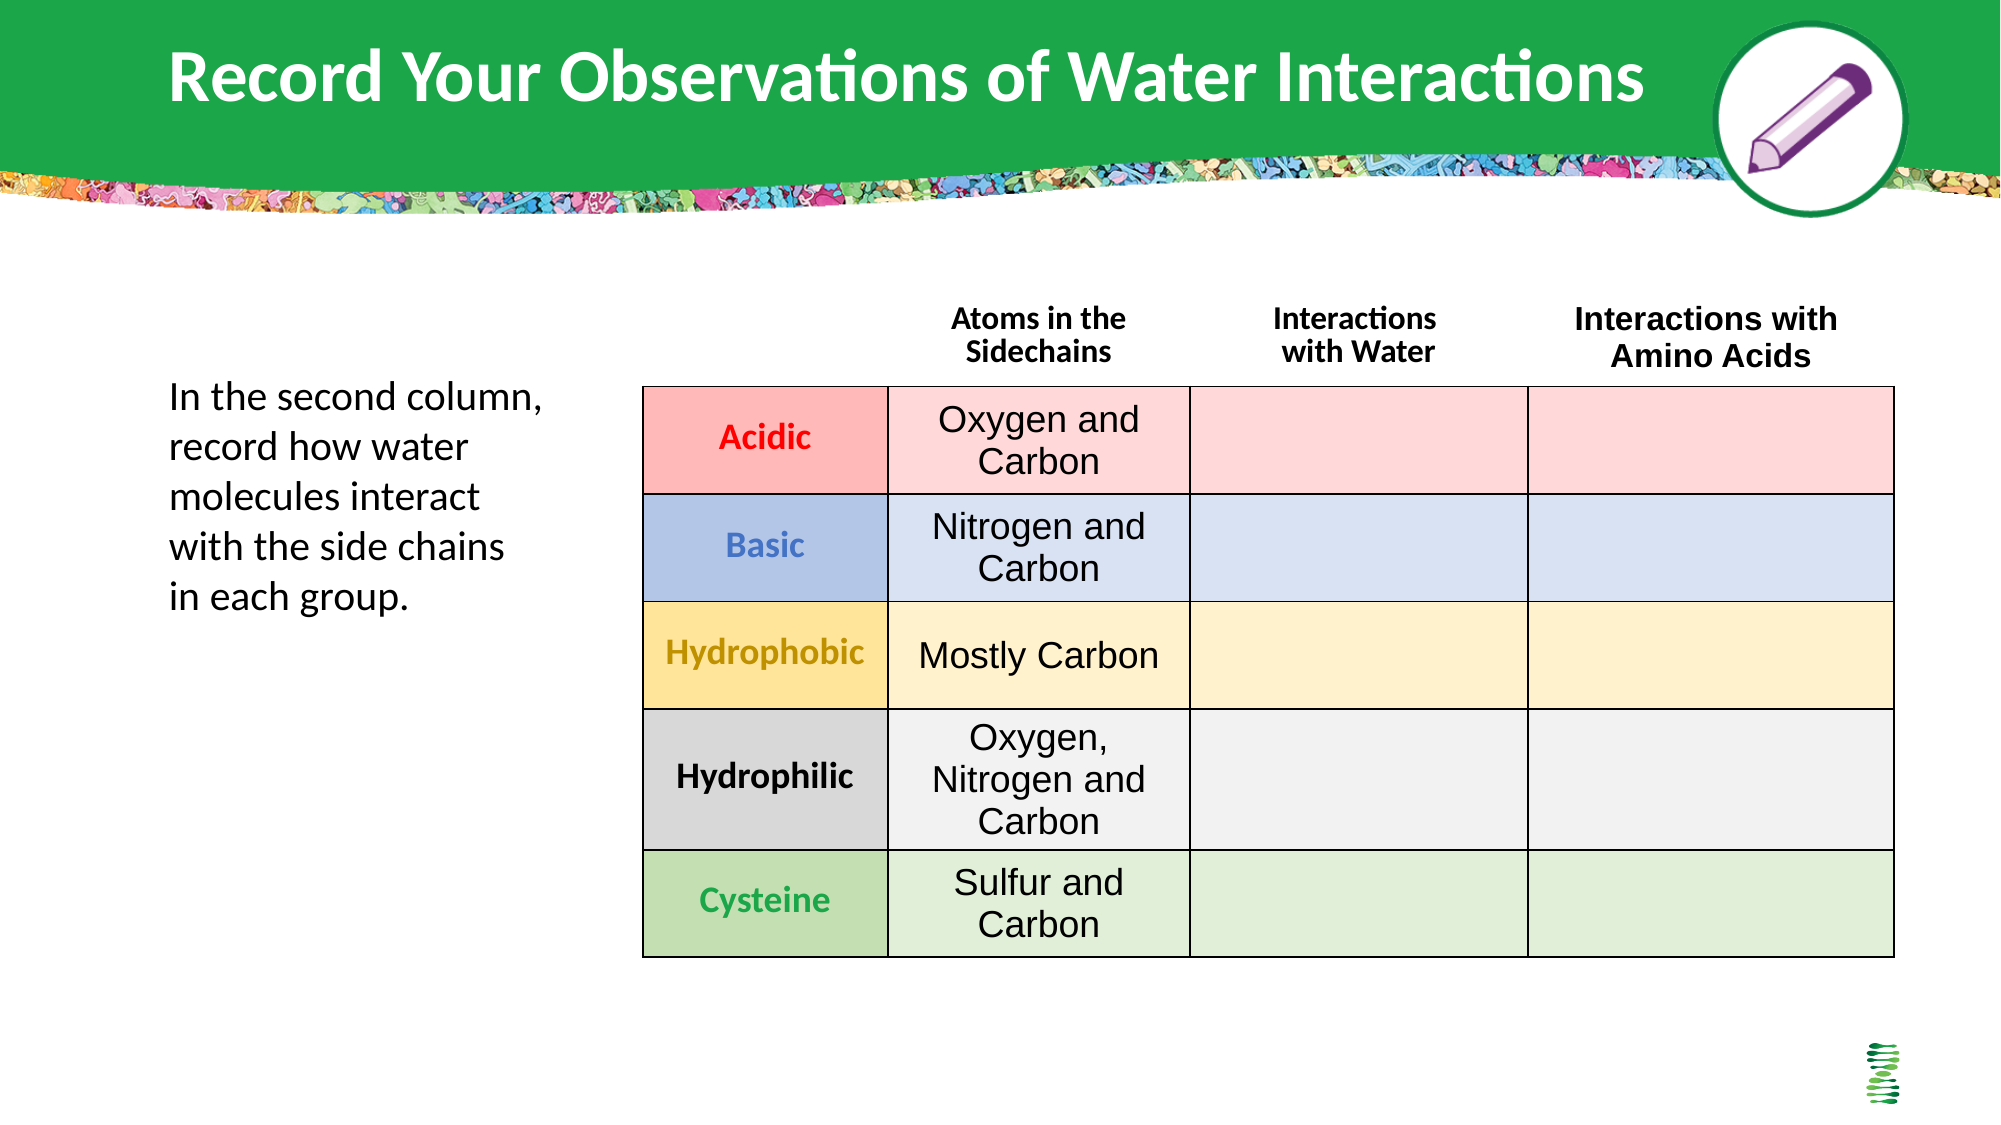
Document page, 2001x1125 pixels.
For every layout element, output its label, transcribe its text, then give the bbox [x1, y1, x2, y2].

table_cell [1529, 387, 1893, 493]
table_cell [1529, 495, 1893, 601]
picture [0, 0, 2001, 1125]
table_cell [1191, 602, 1527, 708]
table_cell [1191, 495, 1527, 601]
table_cell Basic [644, 495, 887, 601]
table_cell Oxygen and Carbon [889, 387, 1189, 493]
table_header Atoms in the Sidechains [889, 290, 1189, 386]
table_header Interactions with Water [1191, 290, 1527, 386]
table_cell Hydrophobic [644, 602, 887, 708]
table_cell [1191, 387, 1527, 493]
table_cell [1529, 710, 1893, 849]
table_cell Acidic [644, 387, 887, 493]
table_cell [1191, 710, 1527, 849]
text_box Record Your Observations of Water Interactions [153, 1, 1954, 165]
table_cell Cysteine [644, 851, 887, 956]
table_cell Hydrophilic [644, 710, 887, 849]
table_header Interactions with Amino Acids [1529, 290, 1893, 386]
table_cell Mostly Carbon [889, 602, 1189, 708]
table_cell [1529, 602, 1893, 708]
table_cell [1529, 851, 1893, 956]
table_cell [1191, 851, 1527, 956]
table_cell Sulfur and Carbon [889, 851, 1189, 956]
table_cell Oxygen, Nitrogen and Carbon [889, 710, 1189, 849]
text_box In the second column, record how water molecules interact with the side chains in each group. [153, 361, 560, 627]
table_header [644, 290, 887, 386]
table_cell Nitrogen and Carbon [889, 495, 1189, 601]
